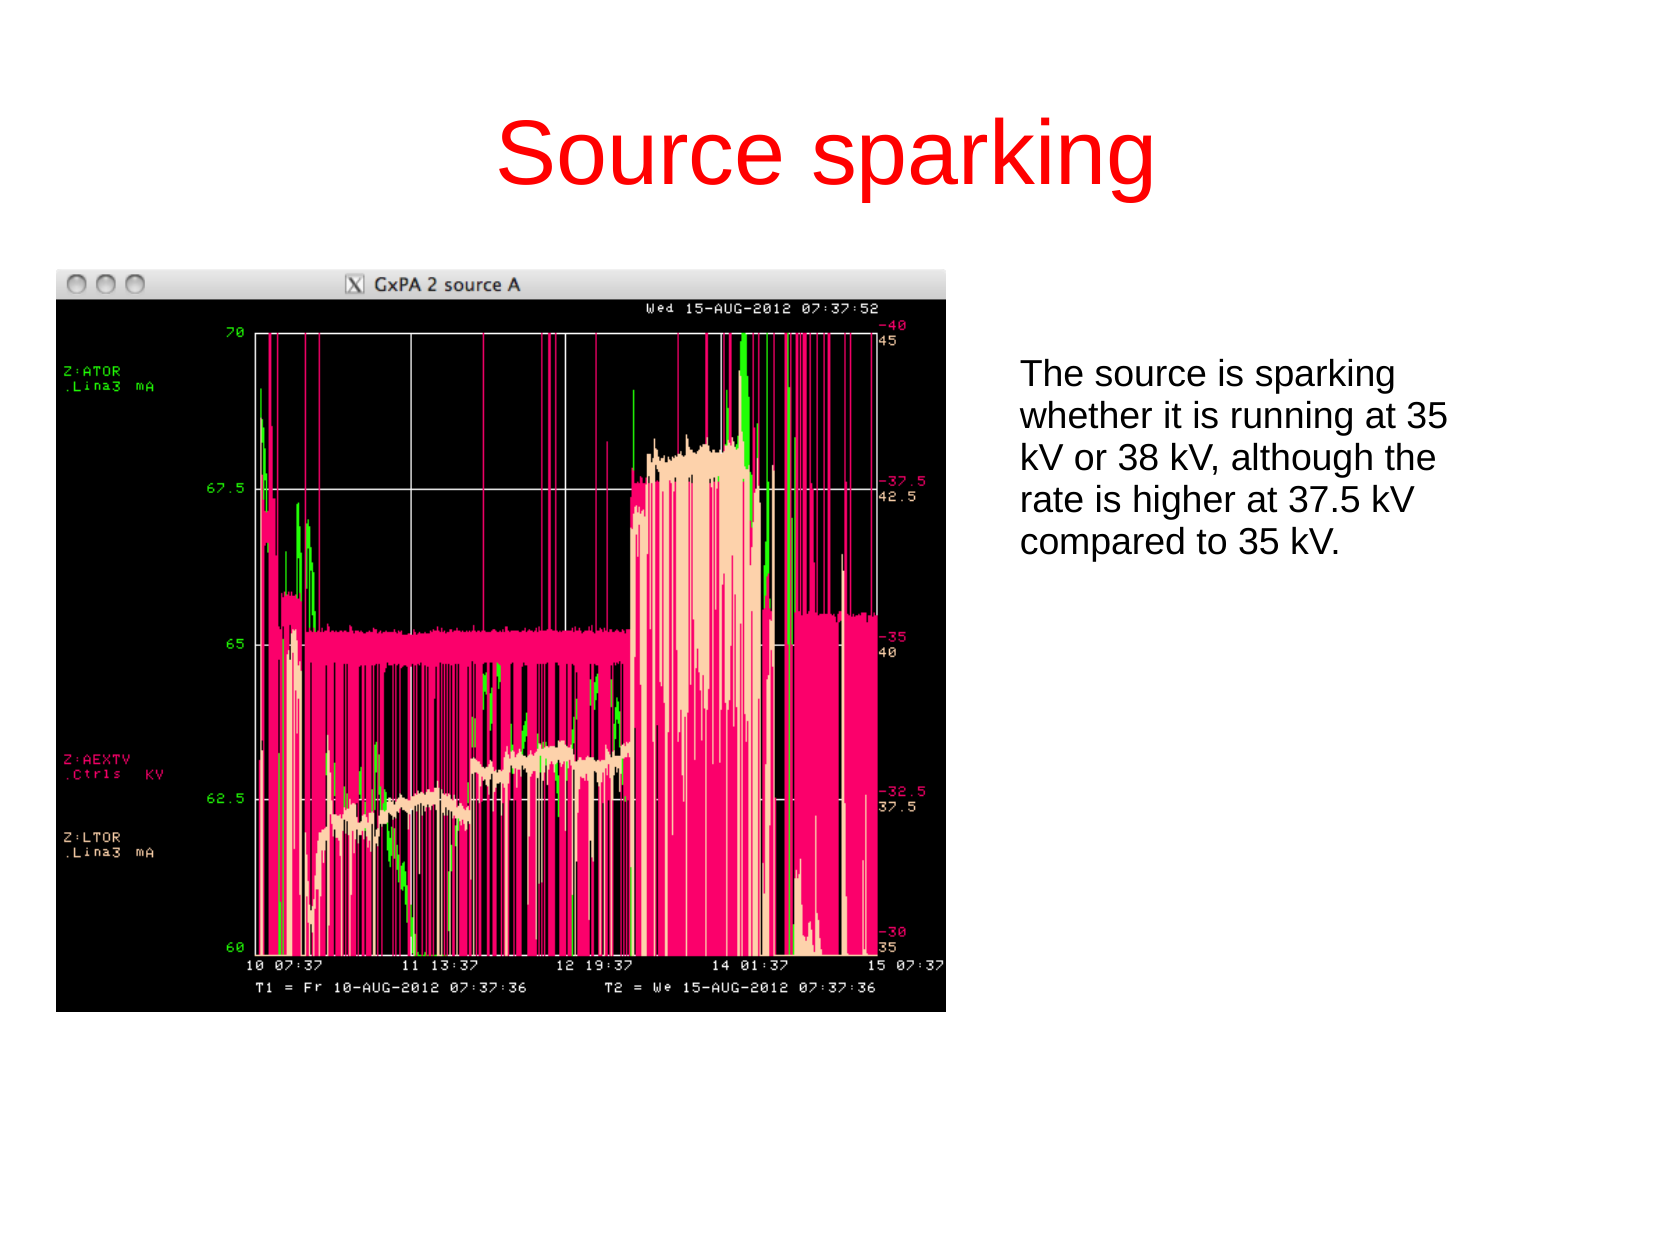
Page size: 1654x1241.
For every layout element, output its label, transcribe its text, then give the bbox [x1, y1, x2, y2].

title Source sparking [82, 49, 1571, 257]
picture [56, 269, 946, 1012]
text_box The source is sparking whether it is running at 35 kV or 38 kV, although the rate is higher at 37.5 kV compared to 35 kV. [1005, 345, 1501, 654]
